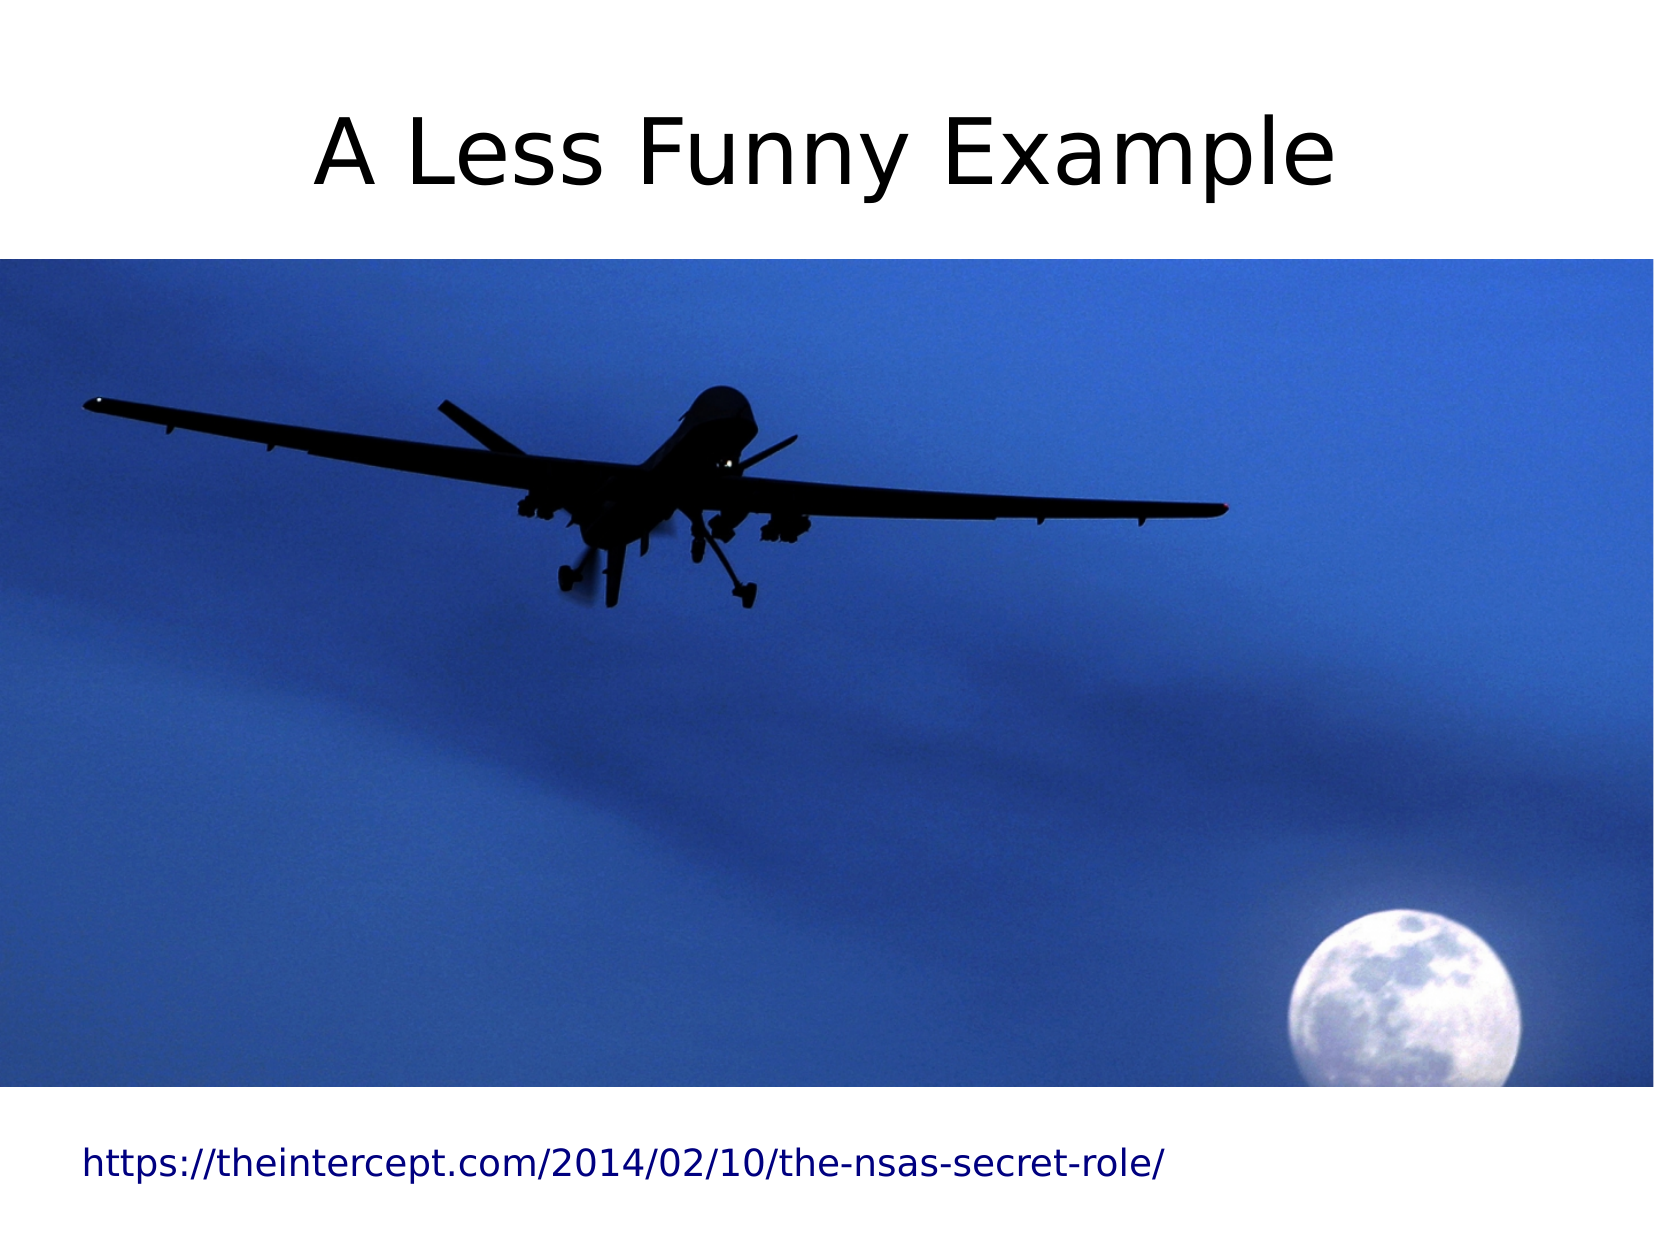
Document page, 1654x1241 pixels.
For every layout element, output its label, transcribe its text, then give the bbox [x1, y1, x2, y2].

text_box https://theintercept.com/2014/02/10/the-nsas-secret-role/ [66, 1134, 1182, 1193]
title A Less Funny Example [82, 49, 1571, 257]
picture [0, 259, 1654, 1087]
